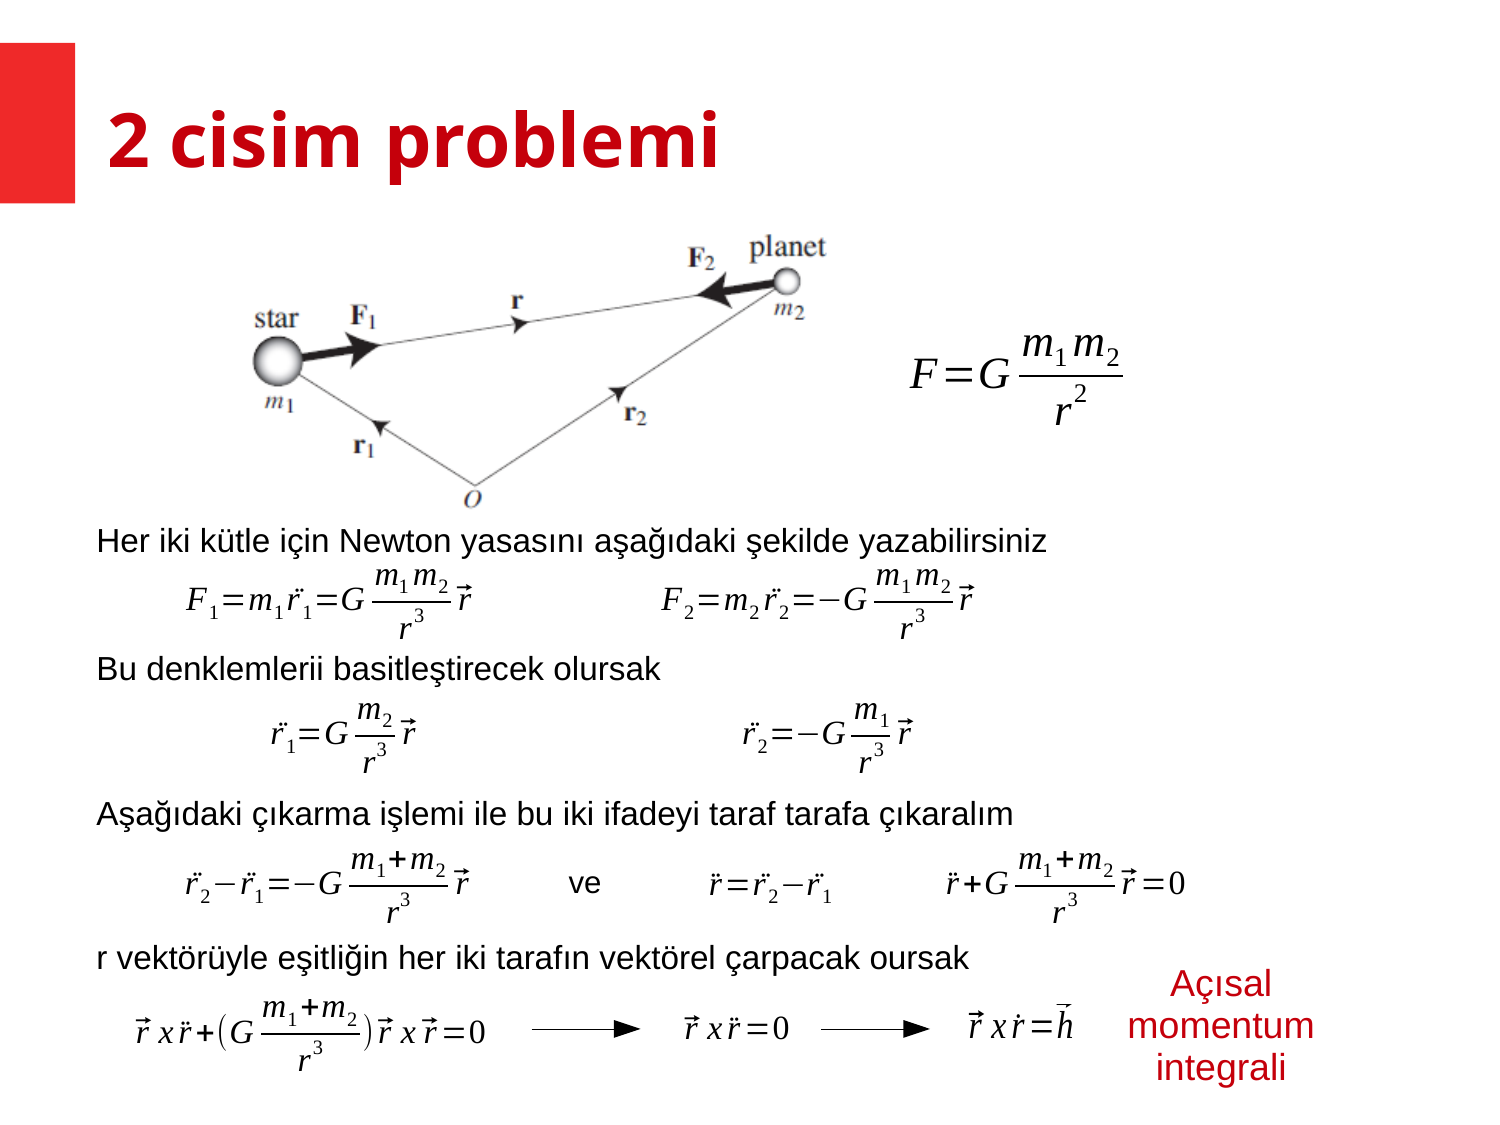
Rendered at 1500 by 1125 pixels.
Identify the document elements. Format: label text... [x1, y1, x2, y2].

chart [961, 1004, 1080, 1048]
text_box Her iki kütle için Newton yasasını aşağıdaki şekilde yazabilirsiniz [81, 514, 1117, 568]
text_box r vektörüyle eşitliğin her iki tarafın vektörel çarpacak oursak [81, 932, 1334, 985]
chart [128, 988, 492, 1080]
chart [901, 315, 1130, 436]
text_box Bu denklemlerii basitleştirecek olursak [81, 643, 1117, 696]
chart [940, 839, 1191, 931]
picture [245, 219, 844, 514]
chart [698, 494, 806, 548]
chart [264, 689, 425, 781]
chart [654, 555, 982, 643]
chart [736, 689, 921, 781]
chart [703, 865, 838, 909]
title 2 cisim problemi [107, 44, 1425, 233]
chart [179, 839, 478, 931]
chart [677, 1009, 795, 1048]
text_box Açısal momentum integrali [1098, 955, 1345, 1096]
text_box ve [489, 858, 681, 910]
chart [178, 555, 481, 643]
text_box Aşağıdaki çıkarma işlemi ile bu iki ifadeyi taraf tarafa çıkaralım [81, 787, 1117, 841]
